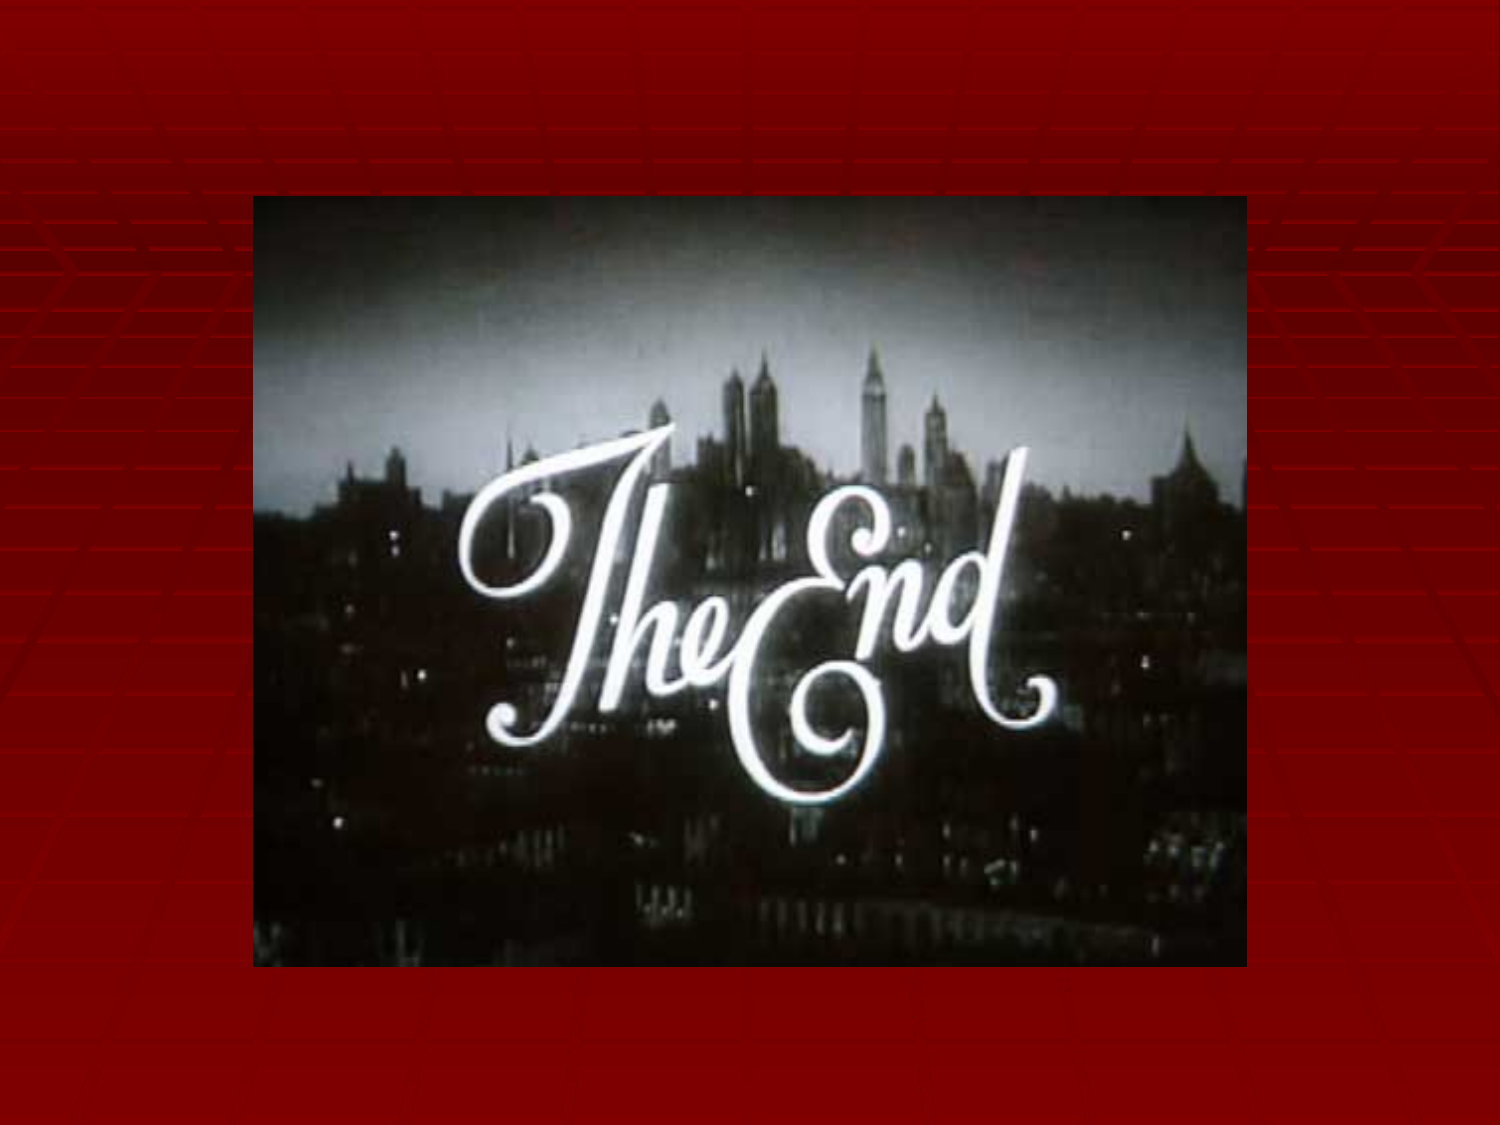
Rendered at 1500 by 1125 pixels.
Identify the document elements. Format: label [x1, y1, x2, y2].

picture [253, 196, 1247, 967]
